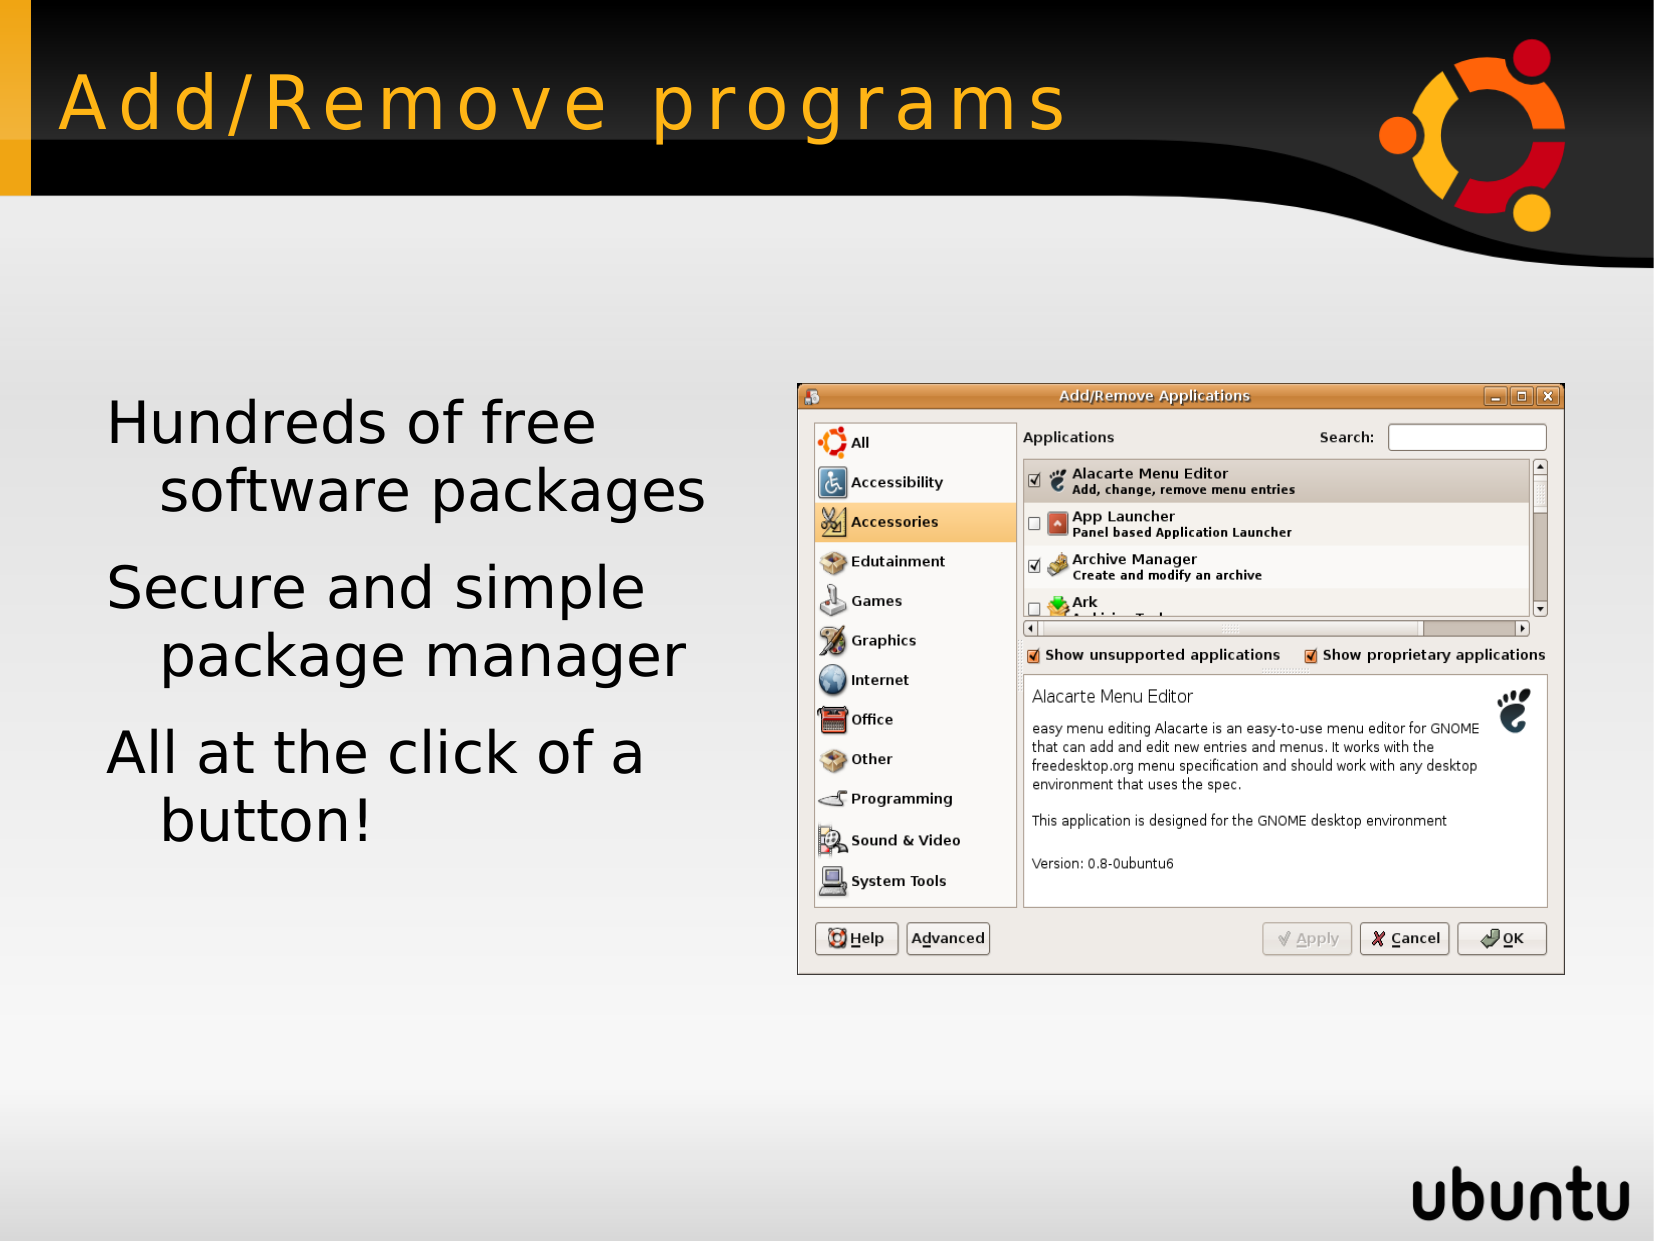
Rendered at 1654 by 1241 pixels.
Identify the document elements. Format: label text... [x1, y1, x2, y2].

list Hundreds of free software packages Secure and simple package manager All at the click of a button! [88, 389, 768, 922]
title Add/Remove programs [59, 29, 1270, 178]
picture [0, 0, 1654, 1241]
